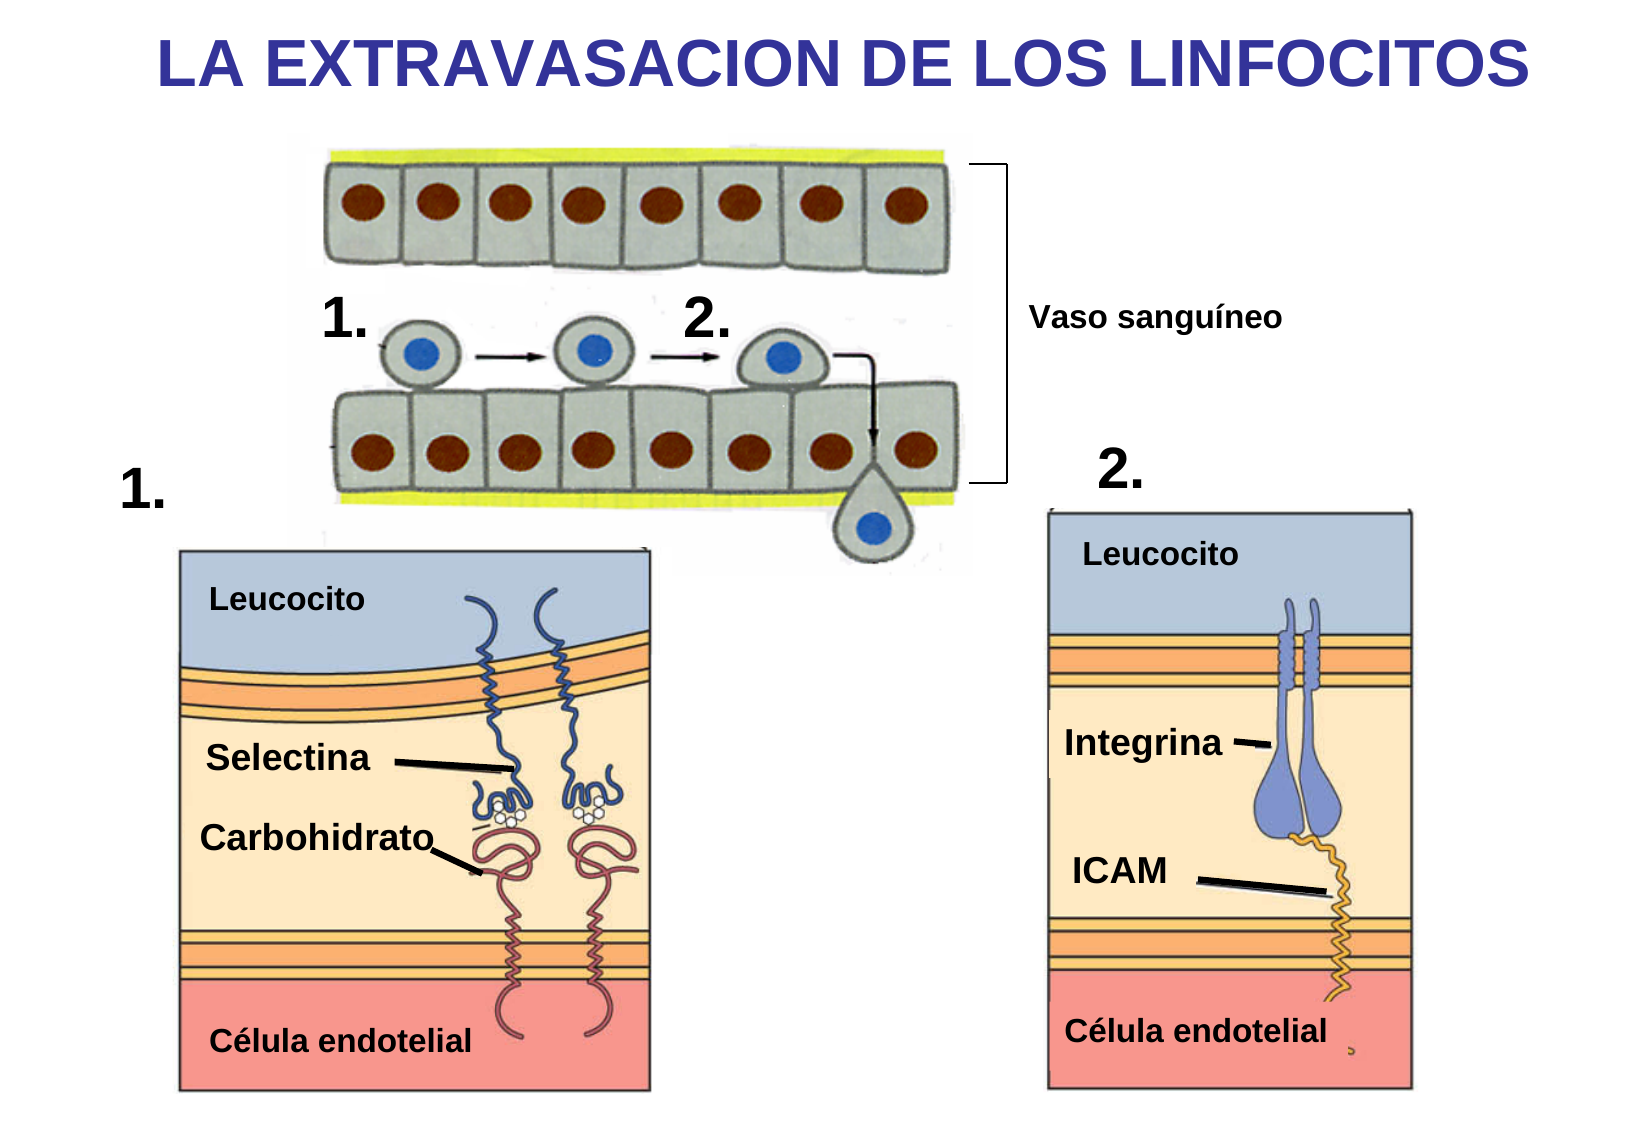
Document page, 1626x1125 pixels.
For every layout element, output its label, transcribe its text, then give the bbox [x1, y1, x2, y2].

text_box 2. [669, 271, 737, 354]
picture [85, 121, 973, 1125]
picture [1020, 508, 1454, 1125]
text_box 1. [306, 271, 374, 354]
text_box Leucocito [1067, 524, 1294, 591]
text_box Vaso sanguíneo [1013, 288, 1240, 355]
text_box Célula endotelial [1049, 1001, 1348, 1071]
text_box Carbohidrato [184, 805, 473, 872]
text_box 1. [104, 442, 172, 525]
text_box Selectina [190, 725, 395, 792]
text_box ICAM [1057, 838, 1196, 905]
text_box Integrina [1049, 710, 1255, 777]
text_box Célula endotelial [194, 1011, 493, 1076]
text_box LA EXTRAVASACION DE LOS LINFOCITOS [64, 12, 1626, 108]
text_box Leucocito [194, 569, 420, 636]
text_box 2. [1082, 422, 1151, 505]
